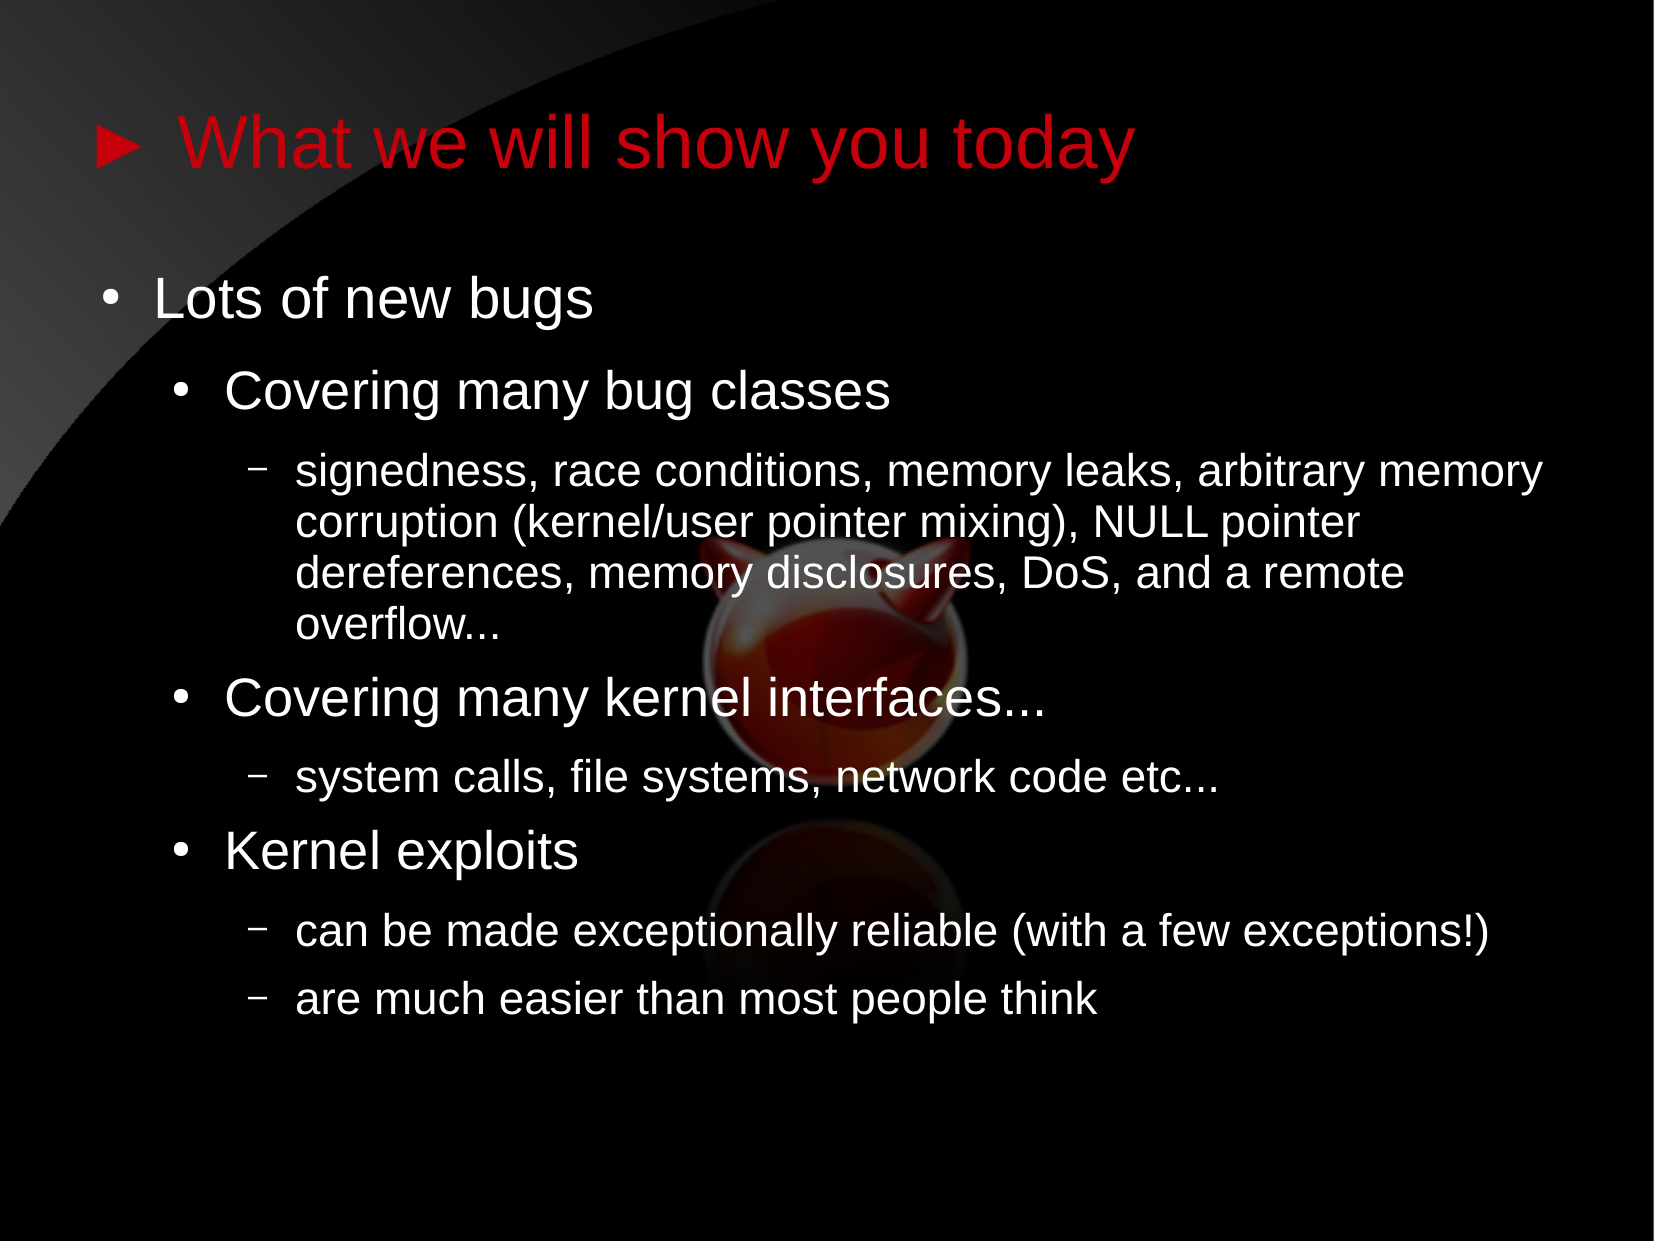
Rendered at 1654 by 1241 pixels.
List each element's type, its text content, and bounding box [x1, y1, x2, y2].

picture [0, 0, 1654, 1241]
title ► What we will show you today [82, 49, 1571, 237]
list Lots of new bugs Covering many bug classes signedness, race conditions, memory leaks, arbitrary memory corruption (kernel/user pointer mixing), NULL pointer dereferences, memory disclosures, DoS, and a remote overflow... Covering many kernel interfaces... system calls, file systems, network code etc... Kernel exploits can be made exceptionally reliable (with a few exceptions!) are much easier than most people think [82, 265, 1571, 1241]
